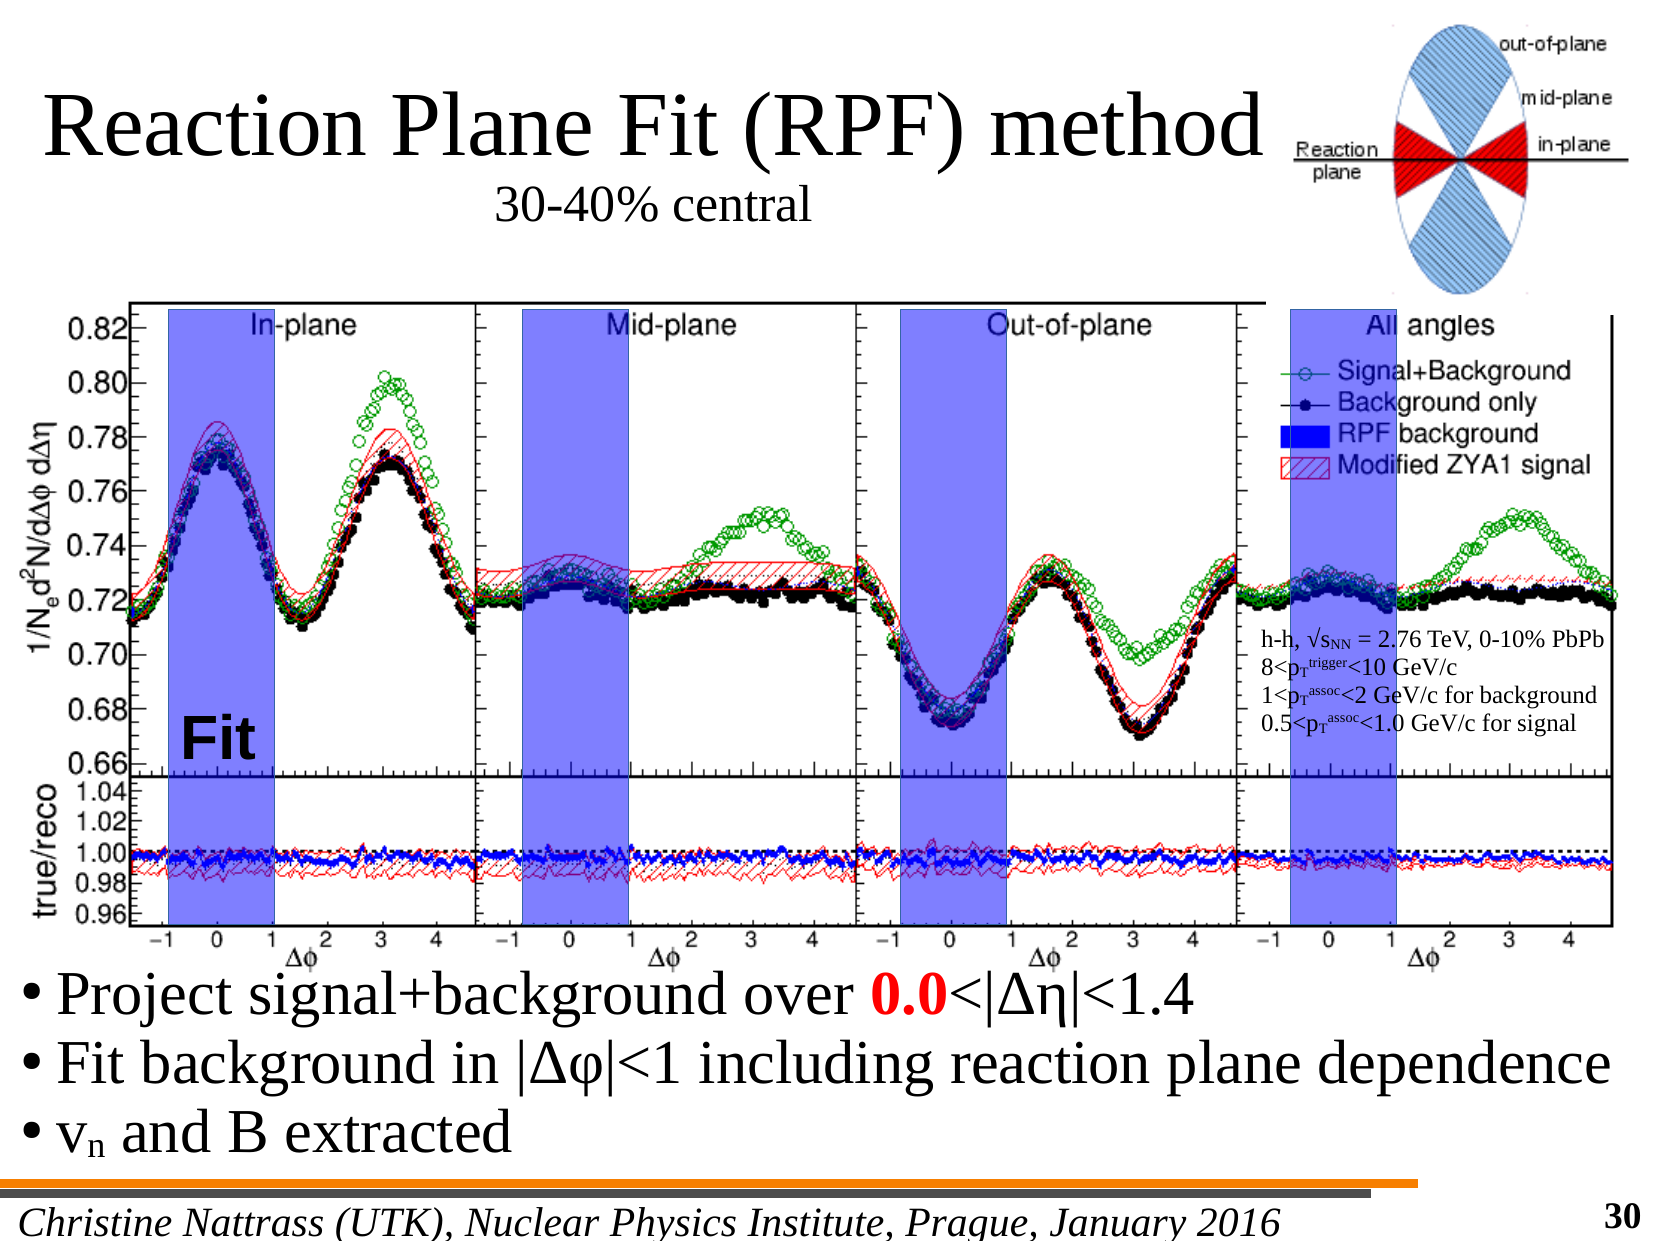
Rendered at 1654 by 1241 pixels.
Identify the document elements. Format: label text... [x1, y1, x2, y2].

text_box [168, 781, 275, 925]
picture [0, 14, 1654, 986]
text_box [168, 309, 275, 695]
text_box [900, 309, 1007, 925]
text_box Fit [165, 695, 301, 781]
text_box [1290, 309, 1397, 618]
text_box h-h, √sNN = 2.76 TeV, 0-10% PbPb 8<pTtrigger<10 GeV/c 1<pTassoc<2 GeV/c for background 0.5<pTassoc<1.0 GeV/c for signal [1246, 618, 1636, 784]
text_box [522, 309, 629, 925]
text_box [1290, 784, 1397, 925]
text_box Project signal+background over 0.0<|Δη|<1.4 Fit background in |Δφ|<1 including reaction plane dependence vn and B extracted [5, 951, 1642, 1241]
title Reaction Plane Fit (RPF) method 30-40% central [35, 49, 1273, 257]
